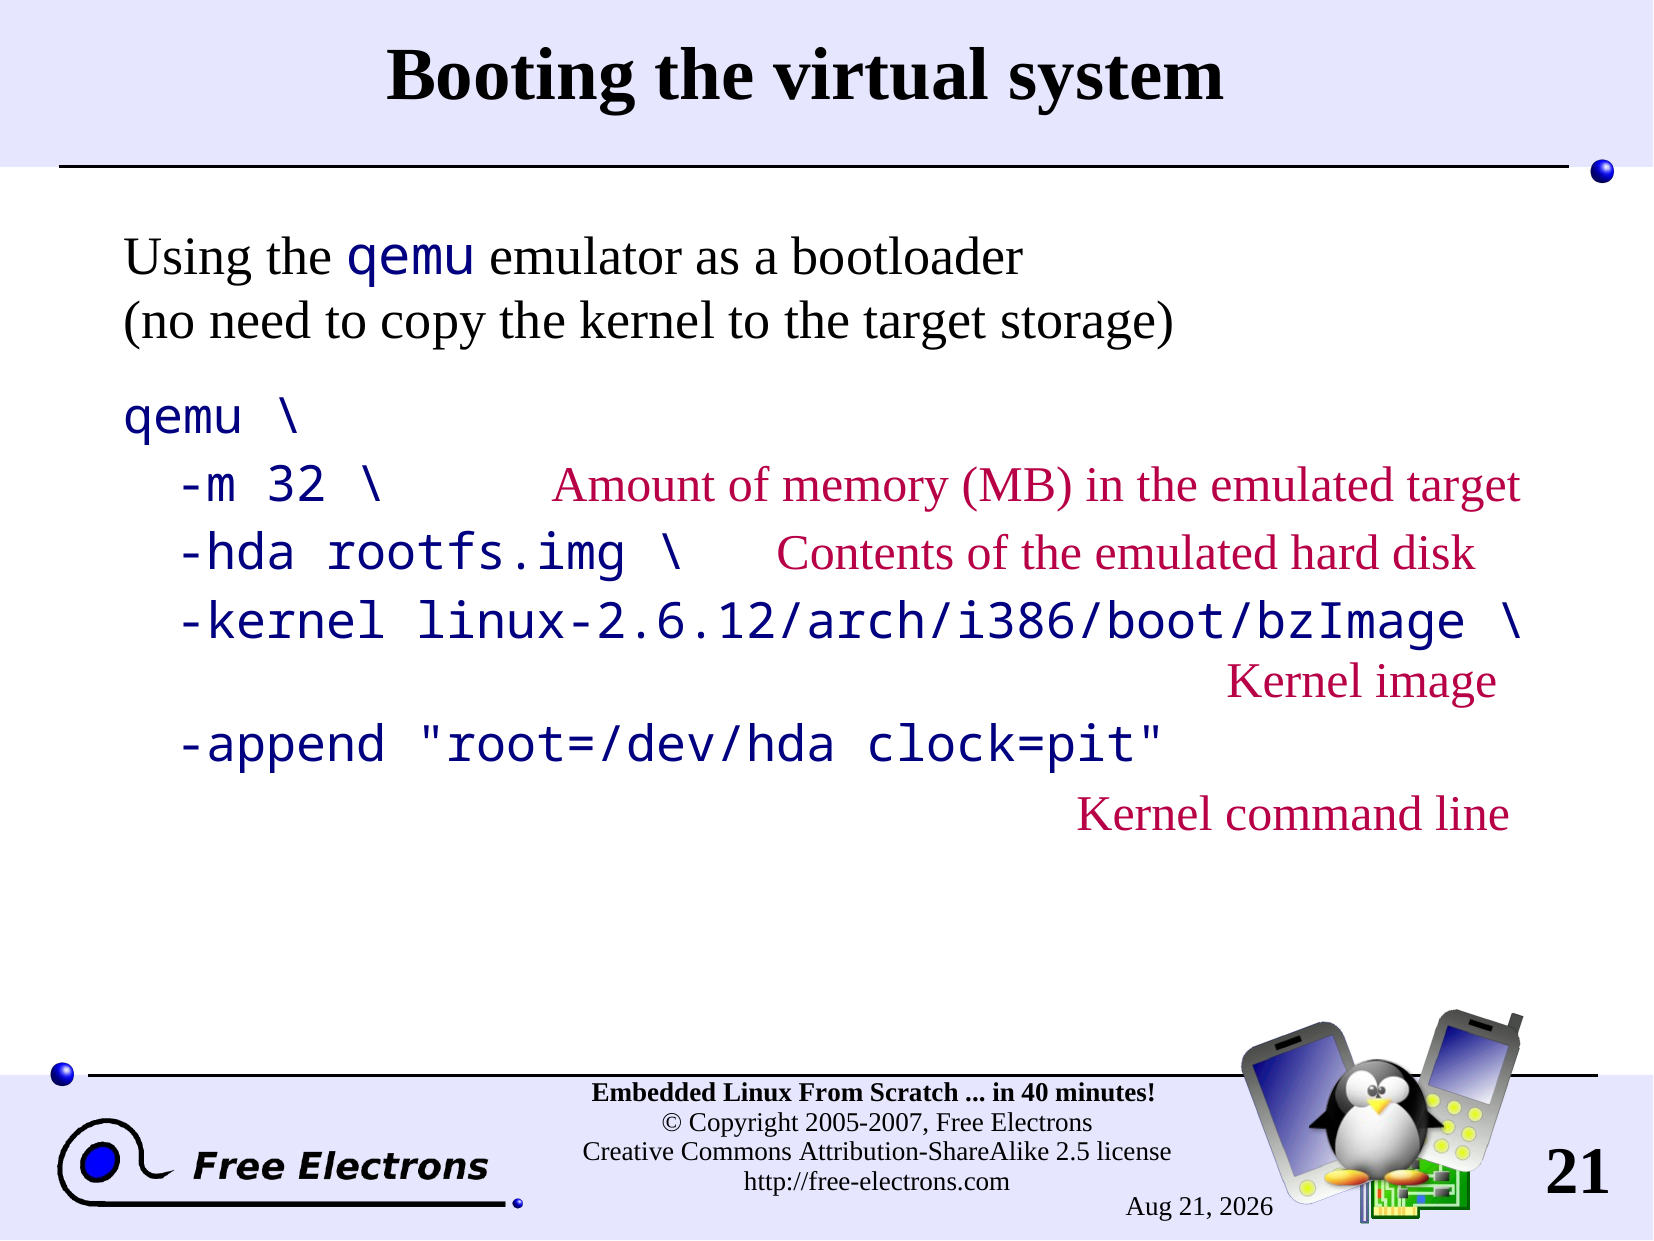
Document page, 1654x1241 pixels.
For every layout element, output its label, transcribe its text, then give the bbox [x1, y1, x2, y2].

picture [50, 1107, 527, 1216]
title Booting the virtual system [60, 18, 1551, 132]
picture [1231, 1066, 1521, 1241]
list Using the qemu emulator as a bootloader (no need to copy the kernel to the target storage) qemu \ -m 32 \ Amount of memory (MB) in the emulated target -hda rootfs.img \ Contents of the emulated hard disk -kernel linux-2.6.12/arch/i386/boot/bzImage \ Kernel image -append "root=/dev/hda clock=pit" Kernel command line [105, 216, 1551, 1066]
